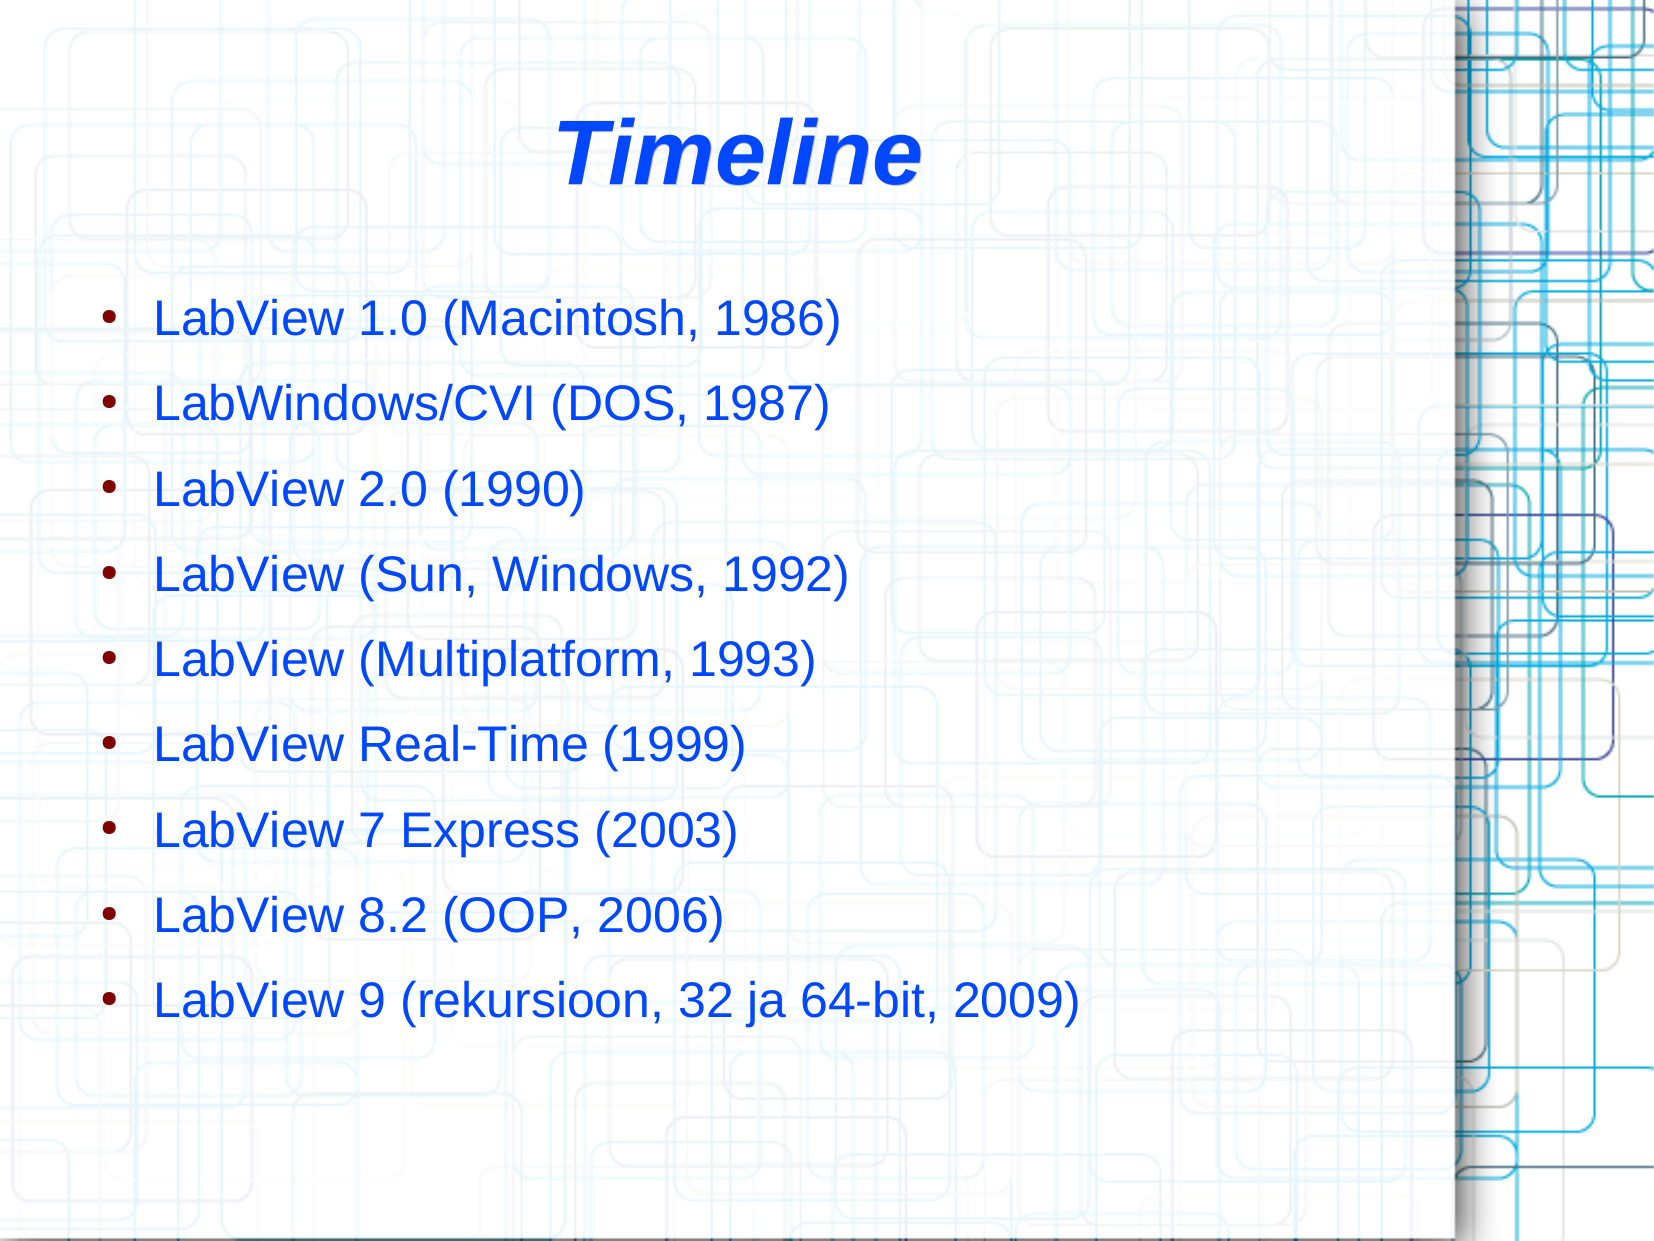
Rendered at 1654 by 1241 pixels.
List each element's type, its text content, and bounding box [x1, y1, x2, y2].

title Timeline [59, 56, 1418, 250]
list LabView 1.0 (Macintosh, 1986) LabWindows/CVI (DOS, 1987) LabView 2.0 (1990) LabView (Sun, Windows, 1992) LabView (Multiplatform, 1993) LabView Real-Time (1999) LabView 7 Express (2003) LabView 8.2 (OOP, 2006) LabView 9 (rekursioon, 32 ja 64-bit, 2009) [82, 290, 1418, 1094]
picture [0, 0, 1654, 1241]
